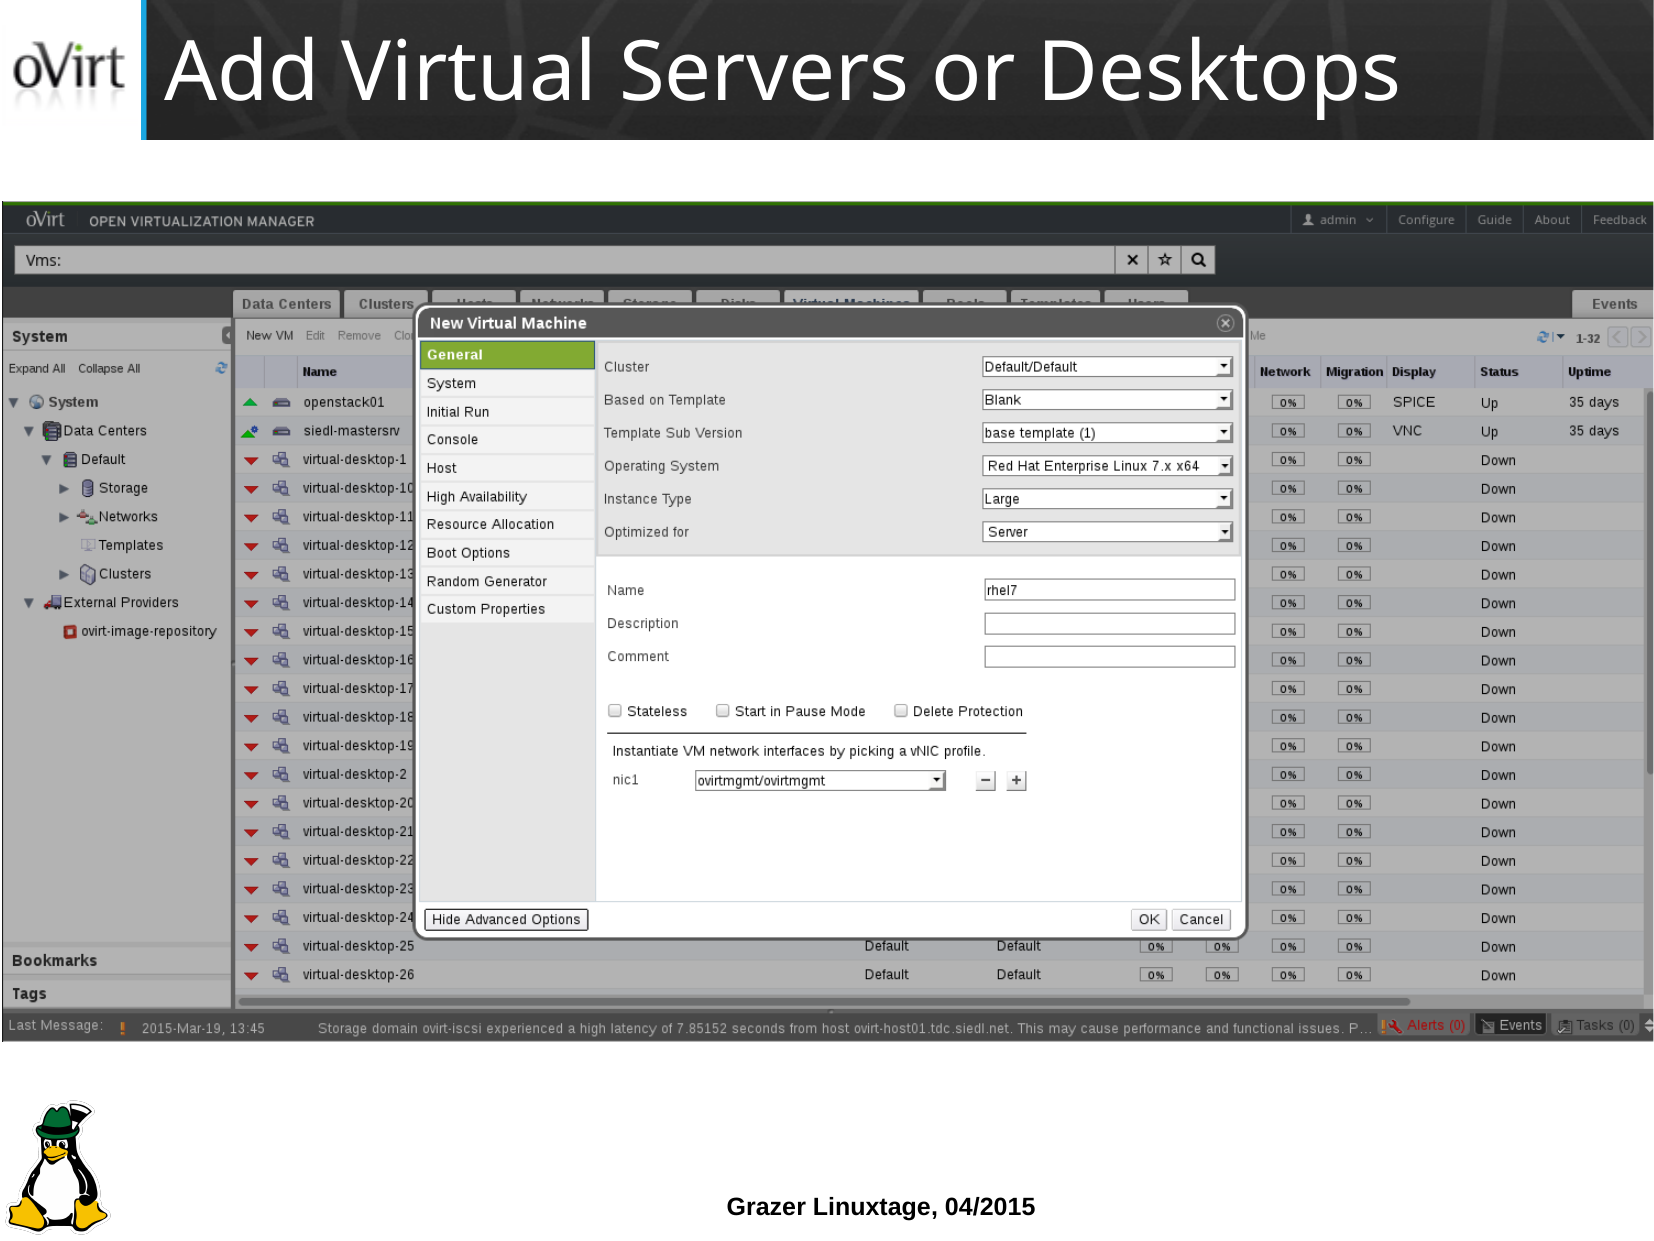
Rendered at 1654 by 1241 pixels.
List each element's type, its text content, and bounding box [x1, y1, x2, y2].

picture [2, 201, 1654, 1042]
title Add Virtual Servers or Desktops [164, 18, 1653, 119]
picture [0, 0, 1654, 140]
picture [5, 1100, 111, 1235]
